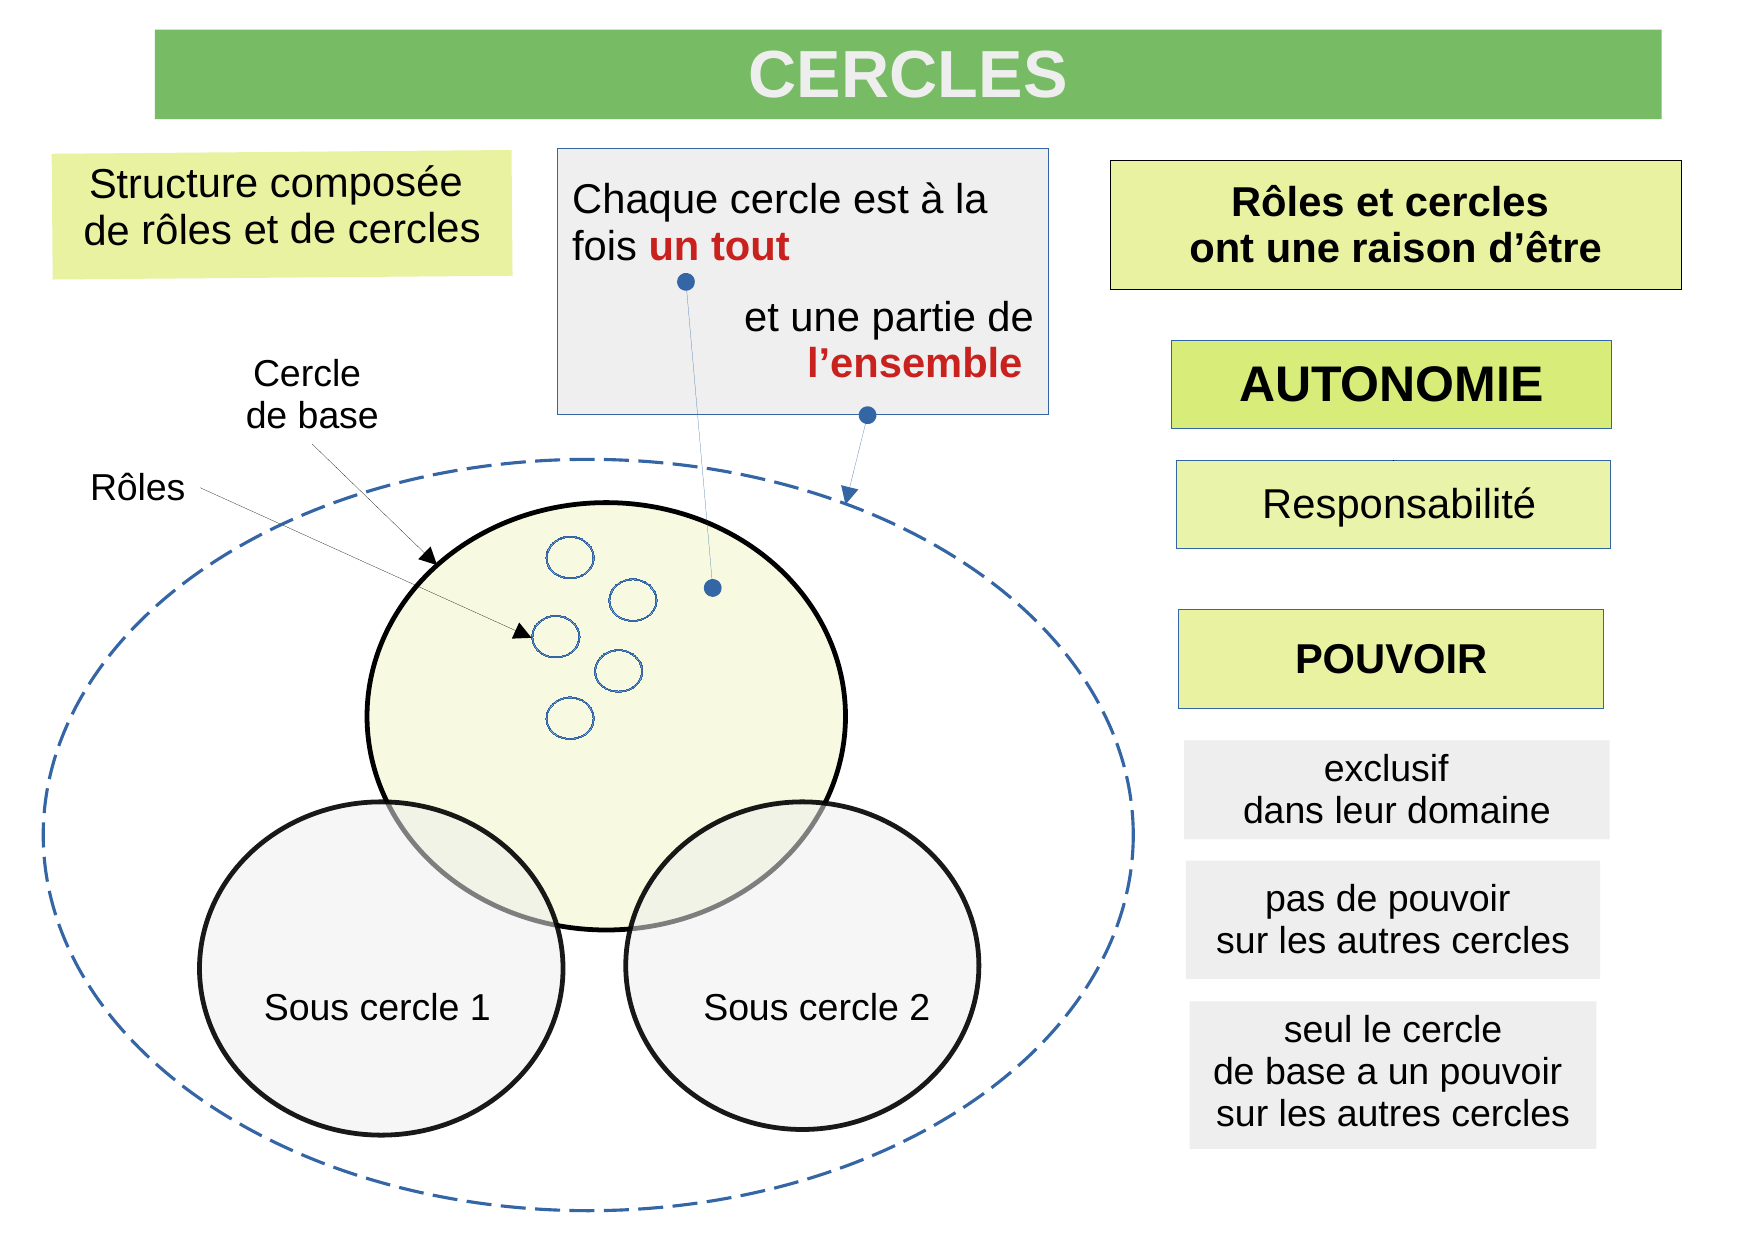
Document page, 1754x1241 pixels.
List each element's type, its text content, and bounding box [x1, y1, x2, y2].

text_box Sous cercle 2 [688, 979, 962, 1041]
text_box CERCLES [154, 29, 1662, 120]
text_box pas de pouvoir sur les autres cercles [1185, 860, 1601, 979]
text_box AUTONOMIE [1171, 340, 1612, 429]
text_box Structure composée de rôles et de cercles [51, 150, 513, 280]
text_box Cercle de base [218, 345, 407, 445]
text_box [199, 502, 979, 1136]
text_box Chaque cercle est à la fois un tout et une partie de l’ensemble [557, 148, 1049, 415]
text_box Rôles et cercles ont une raison d’être [1110, 160, 1682, 290]
text_box exclusif dans leur domaine [1184, 740, 1610, 840]
text_box seul le cercle de base a un pouvoir sur les autres cercles [1189, 1001, 1597, 1149]
text_box Rôles [43, 459, 201, 517]
text_box POUVOIR [1178, 609, 1604, 709]
text_box Responsabilité [1176, 460, 1611, 549]
text_box Sous cercle 1 [249, 979, 522, 1036]
